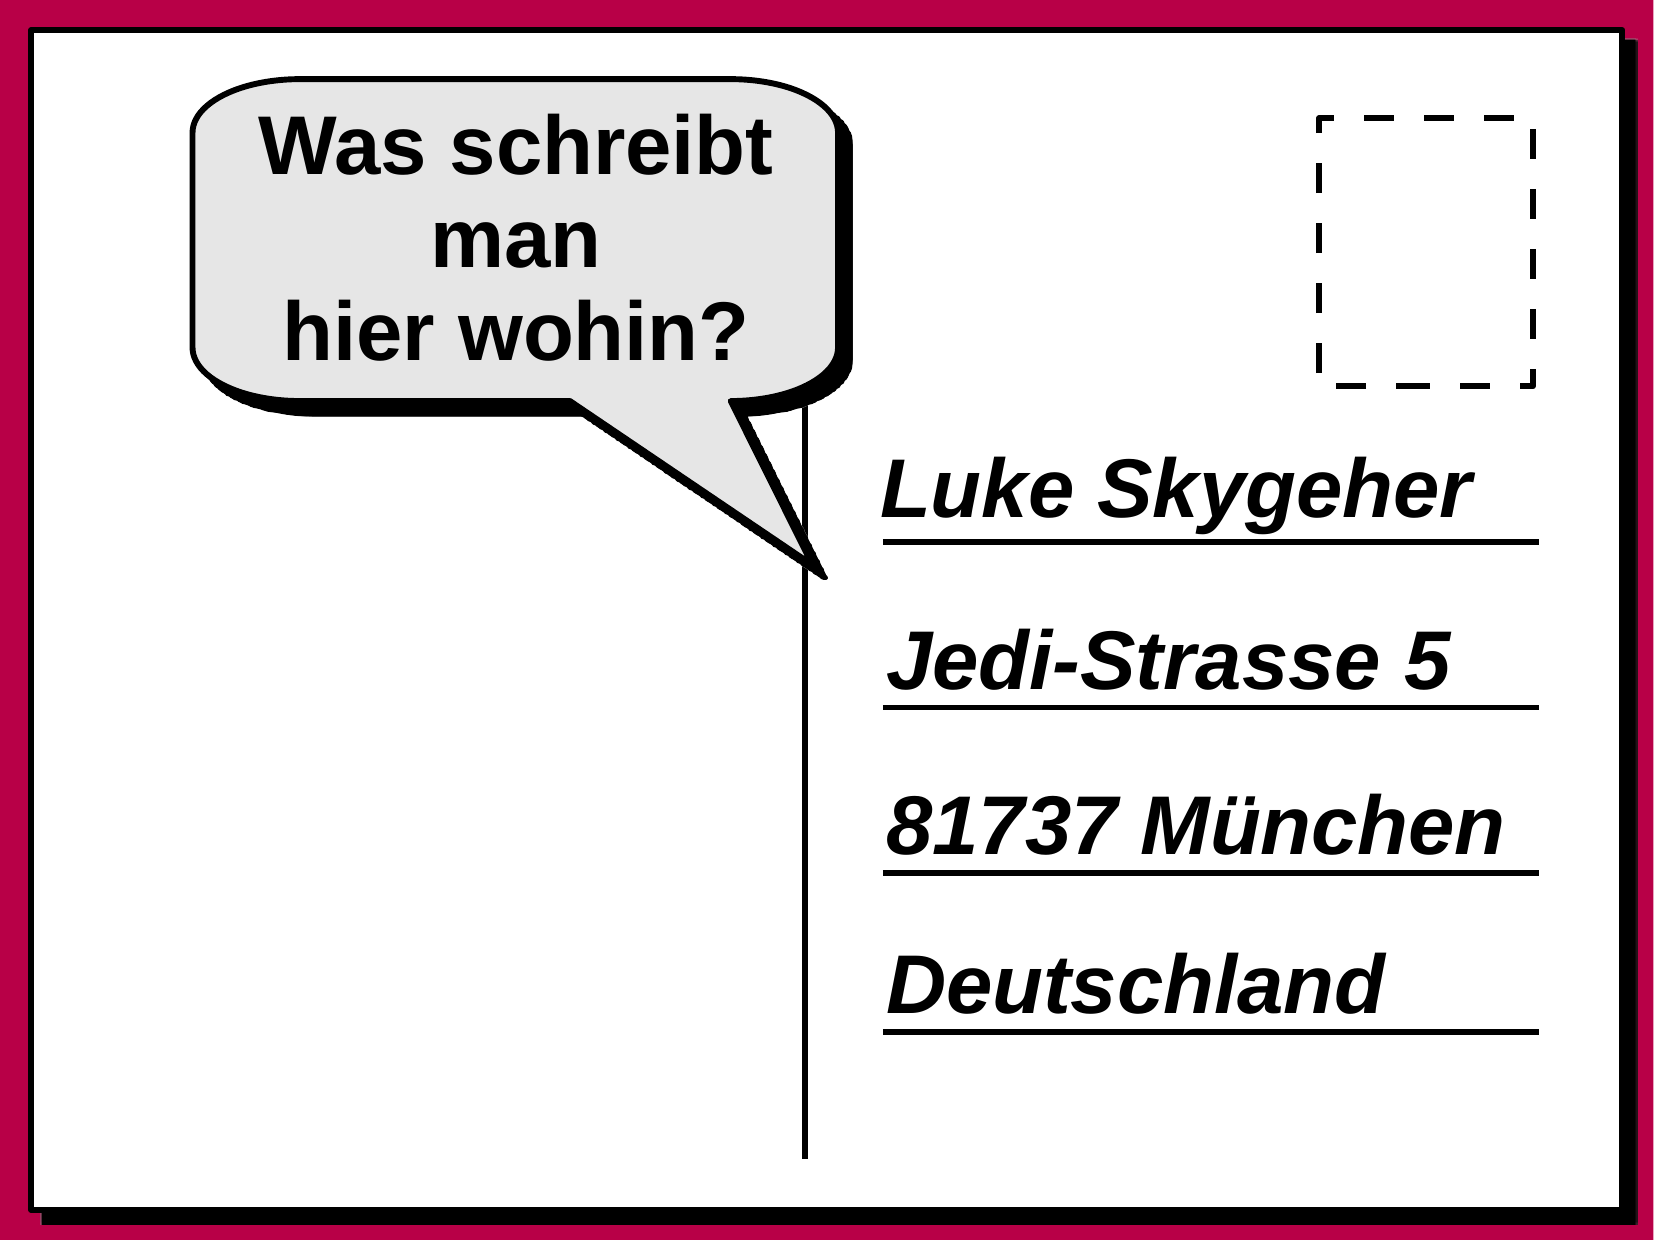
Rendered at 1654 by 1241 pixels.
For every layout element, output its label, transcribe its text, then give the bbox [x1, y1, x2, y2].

text_box Was schreibt man hier wohin? [206, 91, 827, 399]
text_box Deutschland [871, 931, 1560, 1044]
text_box 81737 München [871, 771, 1581, 884]
text_box Luke Skygeher [865, 435, 1569, 548]
text_box [31, 30, 1623, 1211]
text_box Jedi-Strasse 5 [871, 606, 1493, 719]
